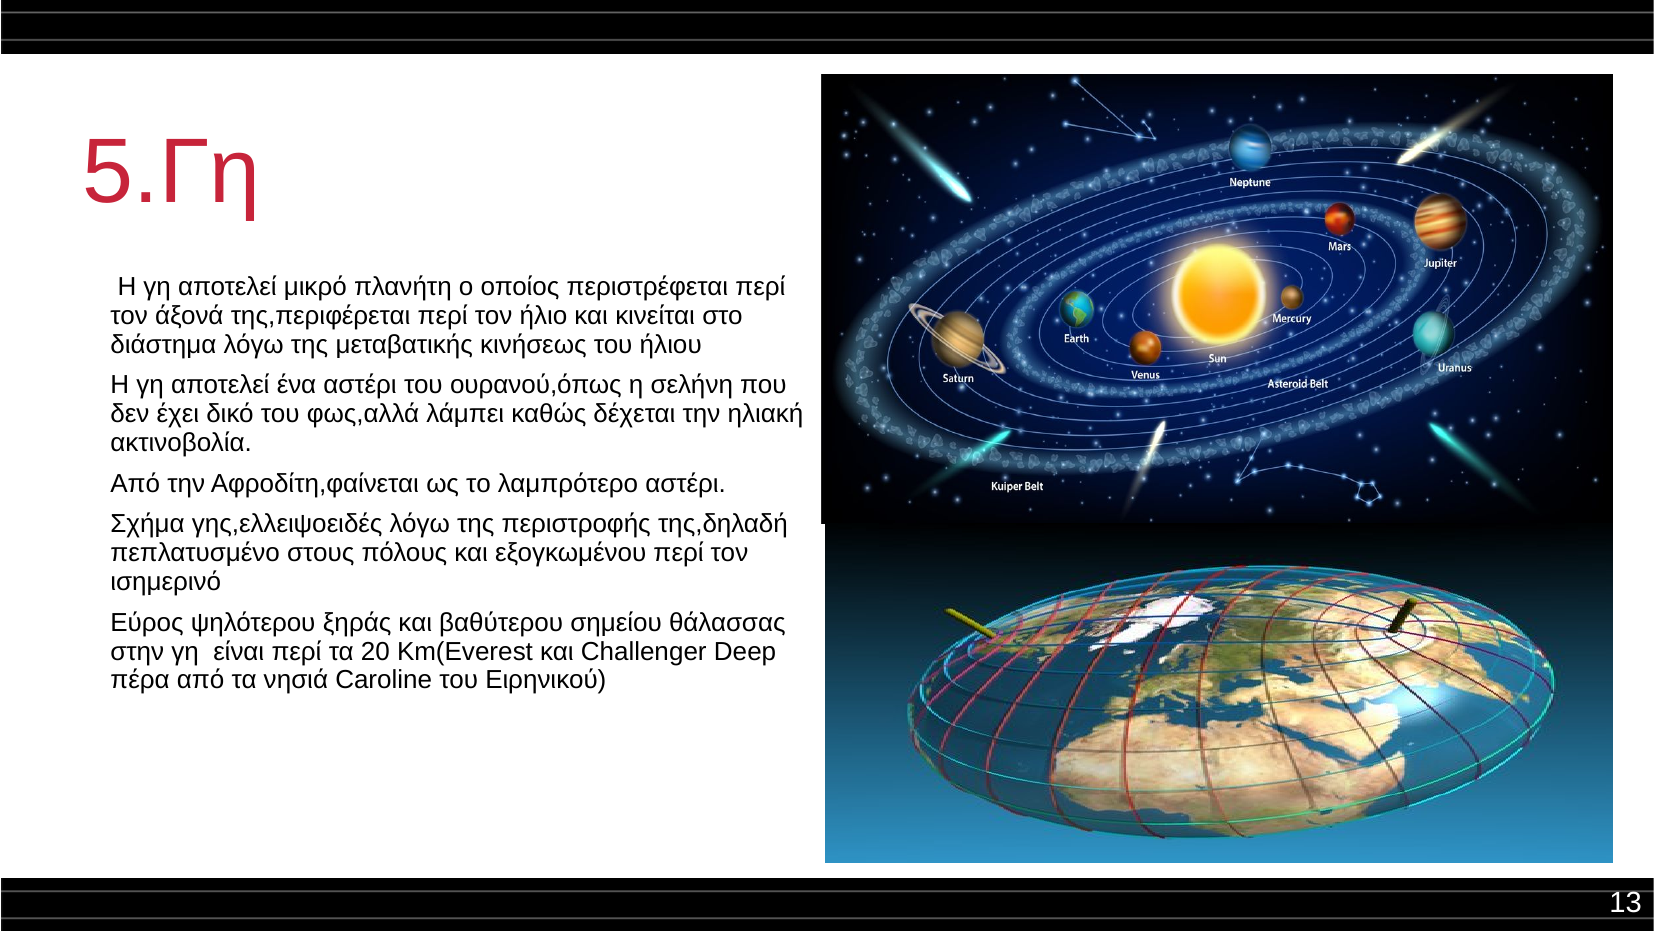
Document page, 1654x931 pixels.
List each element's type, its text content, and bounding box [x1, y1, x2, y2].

picture [821, 74, 1613, 863]
list Η γη αποτελεί μικρό πλανήτη ο οποίος περιστρέφεται περί τον άξονά της,περιφέρεται περί τον ήλιο και κινείται στο διάστημα λόγω της μεταβατικής κινήσεως του ήλιου Η γη αποτελεί ένα αστέρι του ουρανού,όπως η σελήνη που δεν έχει δικό του φως,αλλά λάμπει καθώς δέχεται την ηλιακή ακτινοβολία. Από την Αφροδίτη,φαίνεται ως το λαμπρότερο αστέρι. Σχήμα γης,ελλειψοειδές λόγω της περιστροφής της,δηλαδή πεπλατυσμένο στους πόλους και εξογκωμένου περί τον ισημερινό Εύρος ψηλότερου ξηράς και βαθύτερου σημείου θάλασσας στην γη είναι περί τα 20 Km(Everest και Challenger Deep πέρα από τα νησιά Caroline του Ειρηνικού) [82, 271, 809, 713]
picture [1, 0, 1654, 54]
picture [1, 878, 1654, 931]
title 5.Γη [82, 92, 821, 249]
